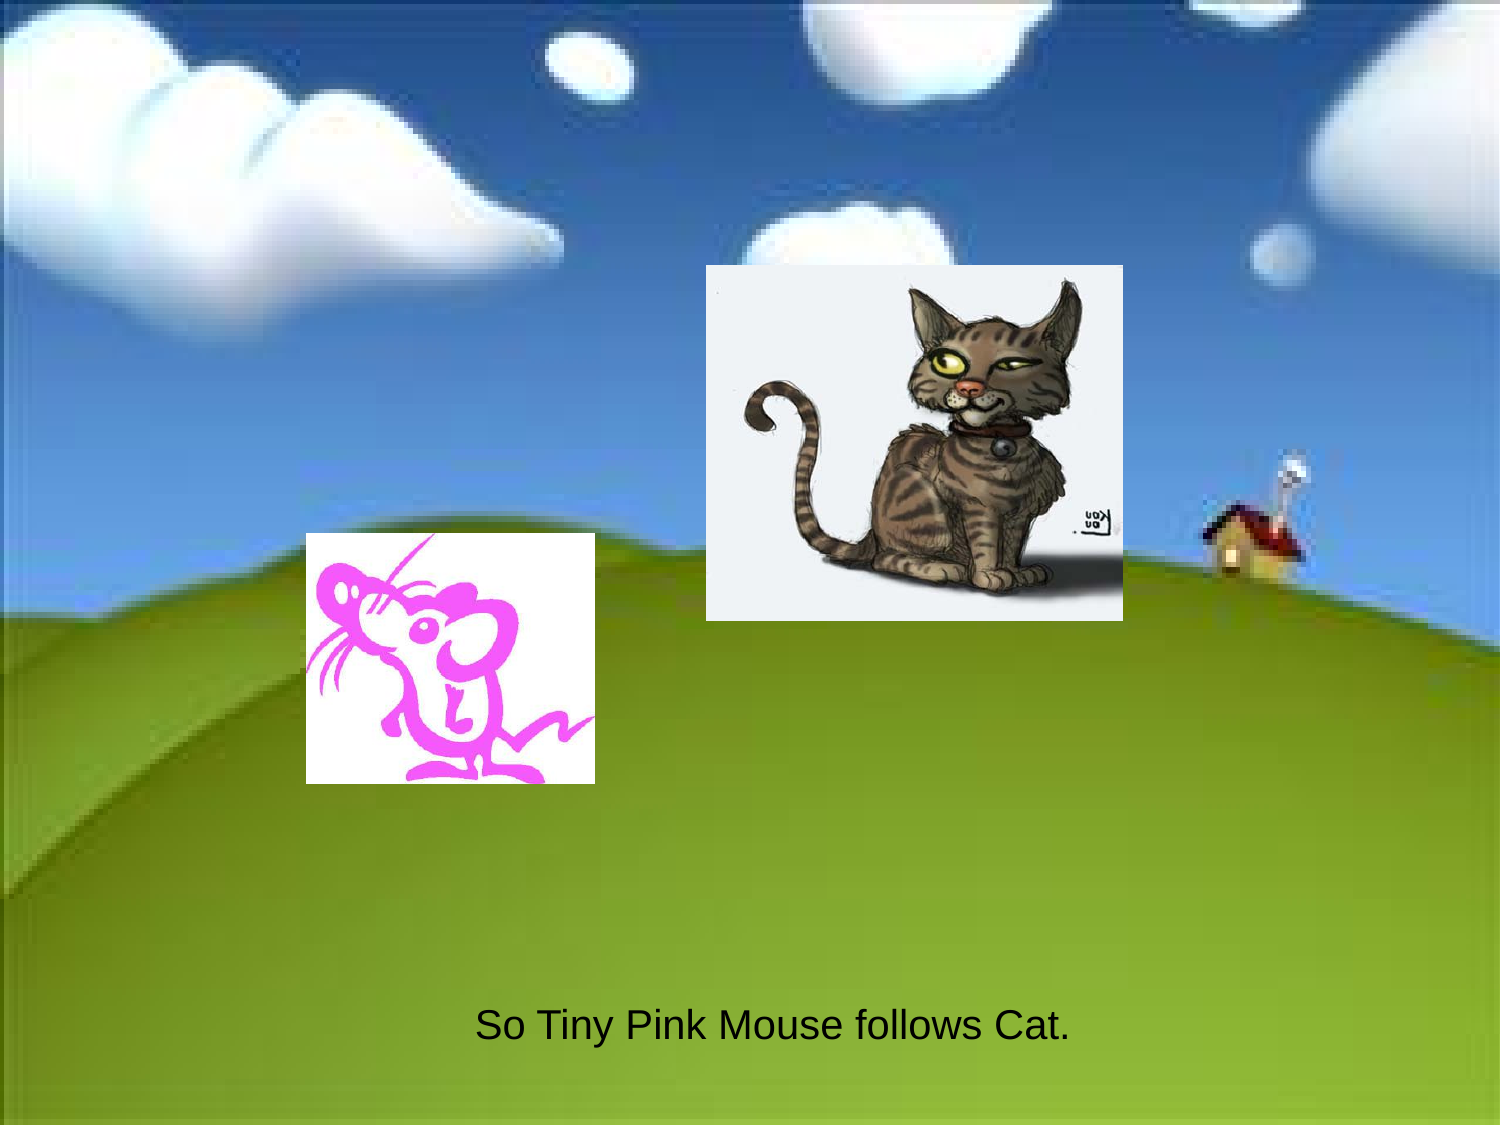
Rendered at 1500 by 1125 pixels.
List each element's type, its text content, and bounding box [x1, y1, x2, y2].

picture [0, 0, 1500, 1125]
text_box So Tiny Pink Mouse follows Cat. [141, 990, 1405, 1056]
